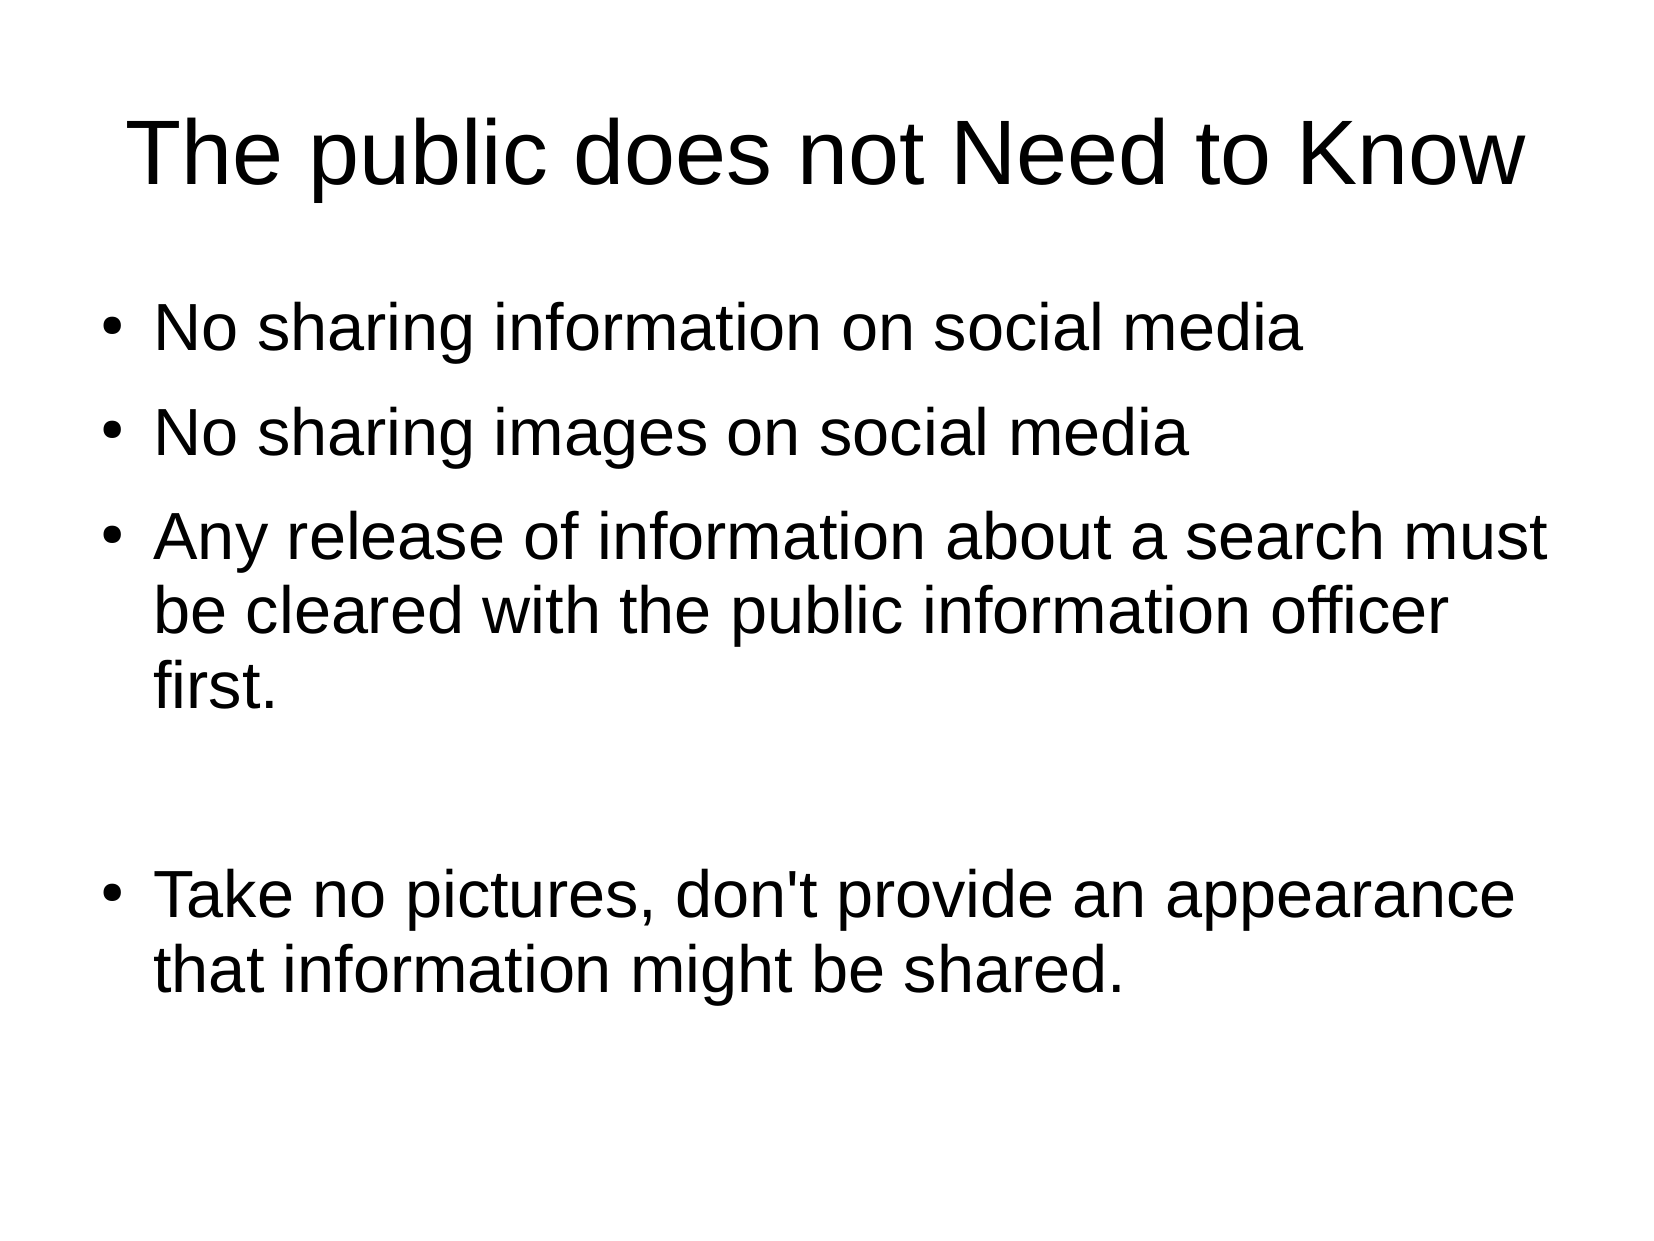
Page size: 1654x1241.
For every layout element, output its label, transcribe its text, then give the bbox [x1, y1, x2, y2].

list No sharing information on social media No sharing images on social media Any release of information about a search must be cleared with the public information officer first. Take no pictures, don't provide an appearance that information might be shared. [82, 290, 1571, 1010]
title The public does not Need to Know [82, 49, 1571, 257]
